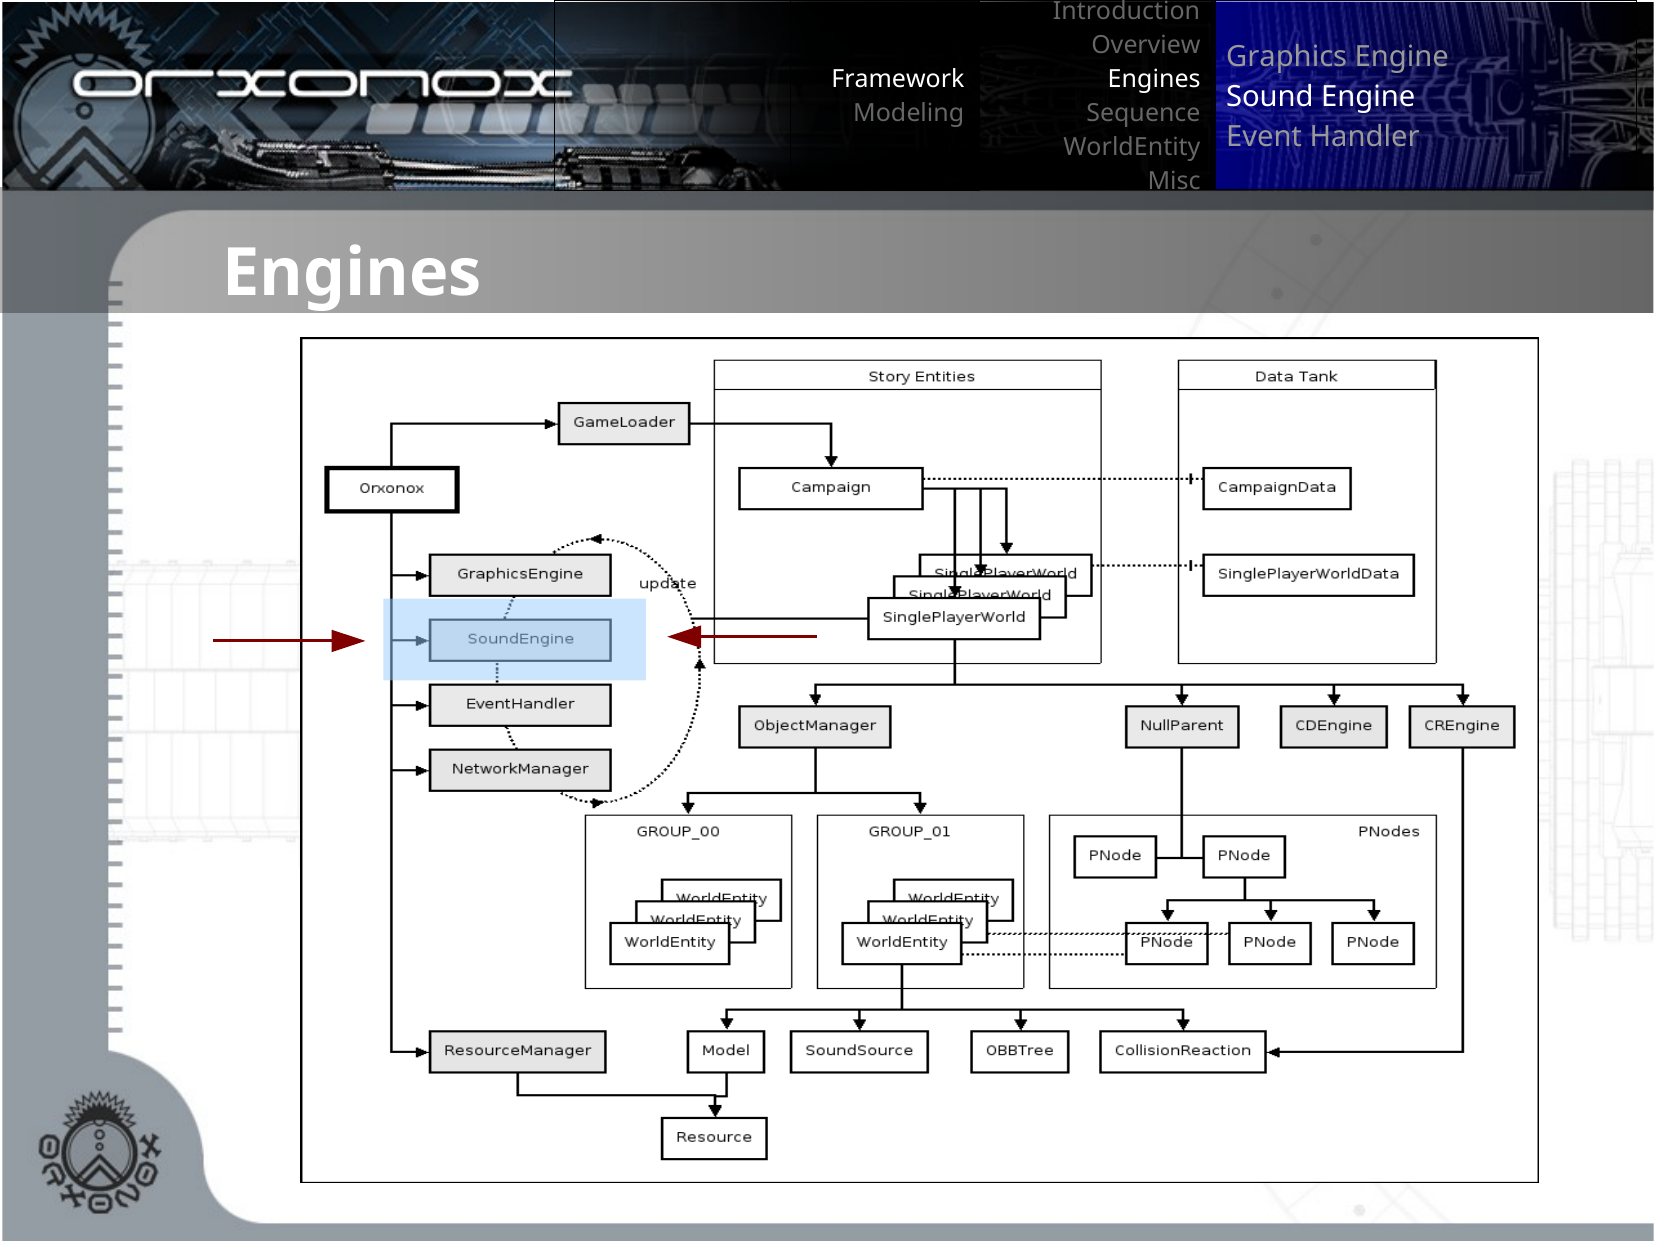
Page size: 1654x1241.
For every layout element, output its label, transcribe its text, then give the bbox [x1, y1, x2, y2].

text_box Framework Modeling [761, 2, 980, 191]
text_box Introduction Overview Engines Sequence WorldEntity Misc [999, 2, 1216, 190]
text_box [383, 598, 646, 681]
picture [2, 313, 1654, 1241]
picture [2, 2, 689, 187]
picture [1326, 2, 1654, 187]
